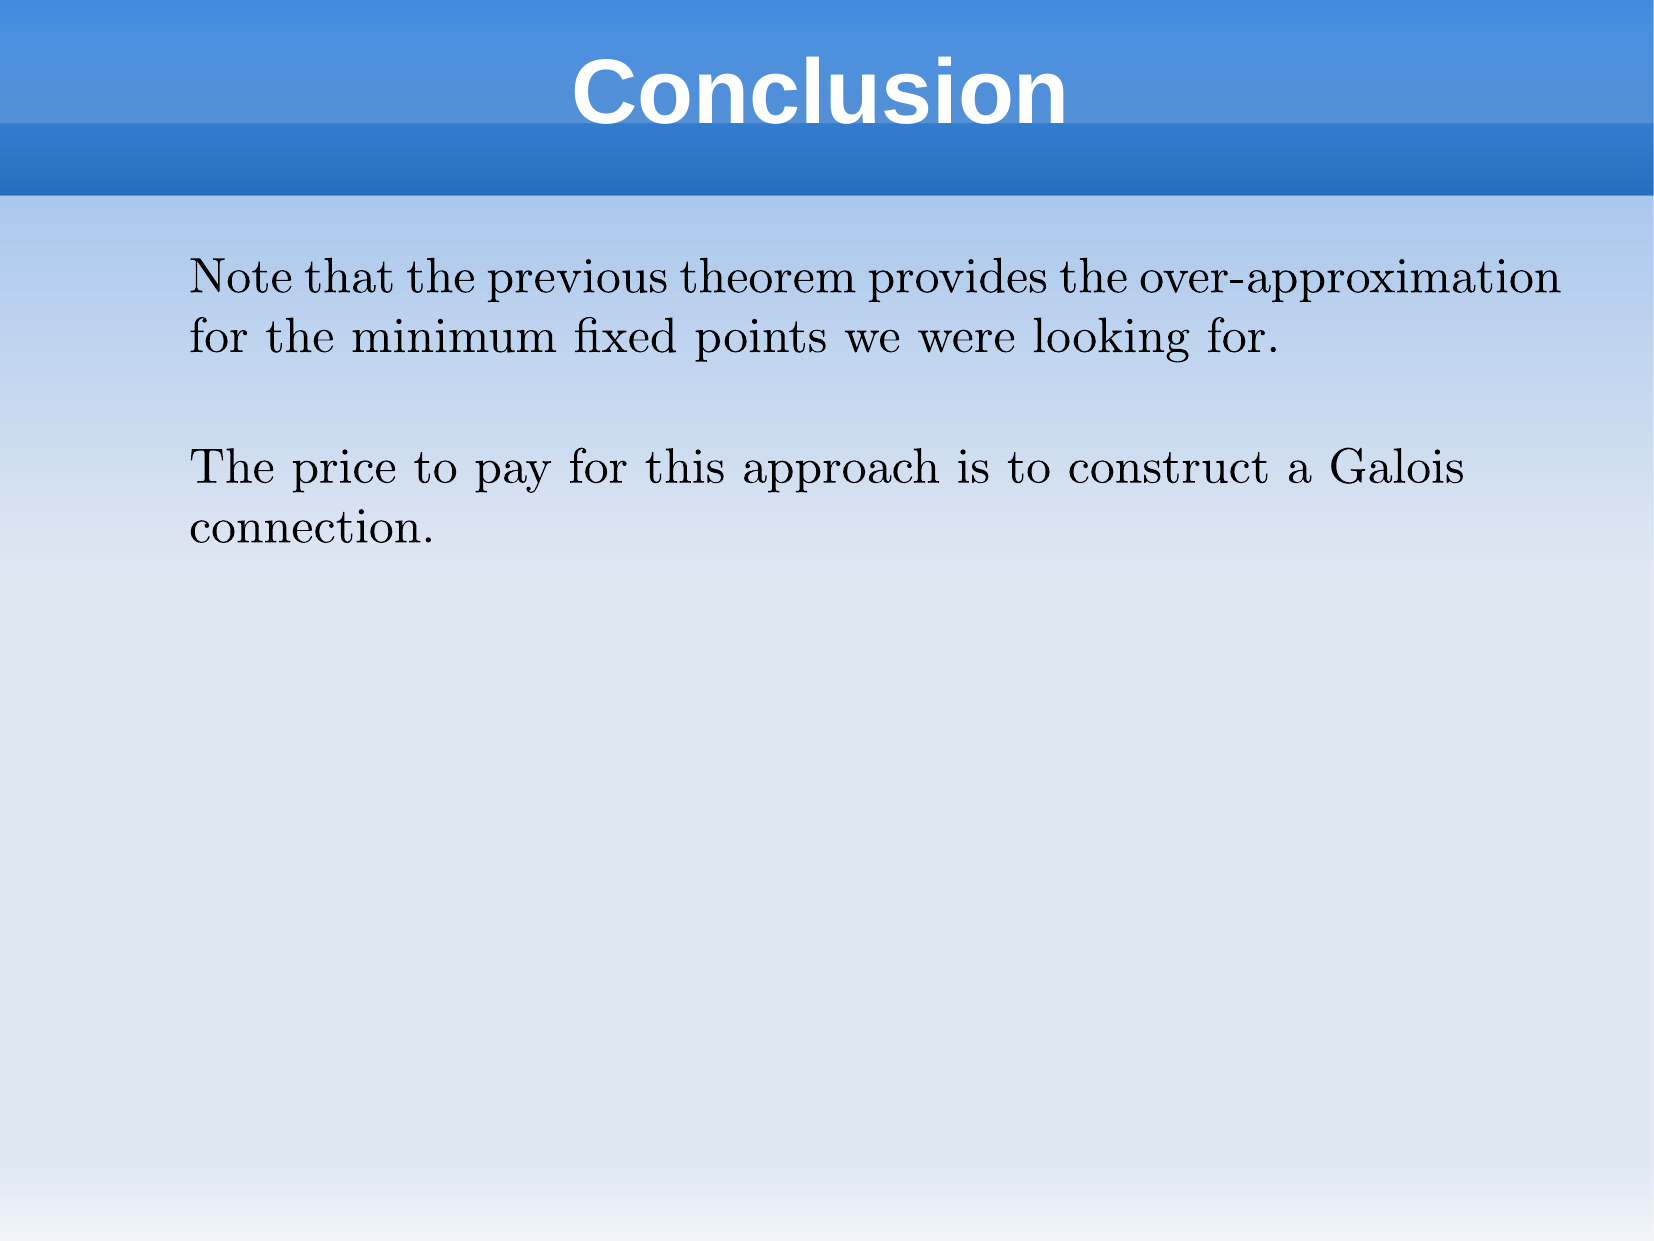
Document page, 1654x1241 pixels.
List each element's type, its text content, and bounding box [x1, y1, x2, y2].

text_box [188, 257, 1562, 544]
picture [0, 0, 1654, 1241]
title Conclusion [76, 0, 1565, 196]
